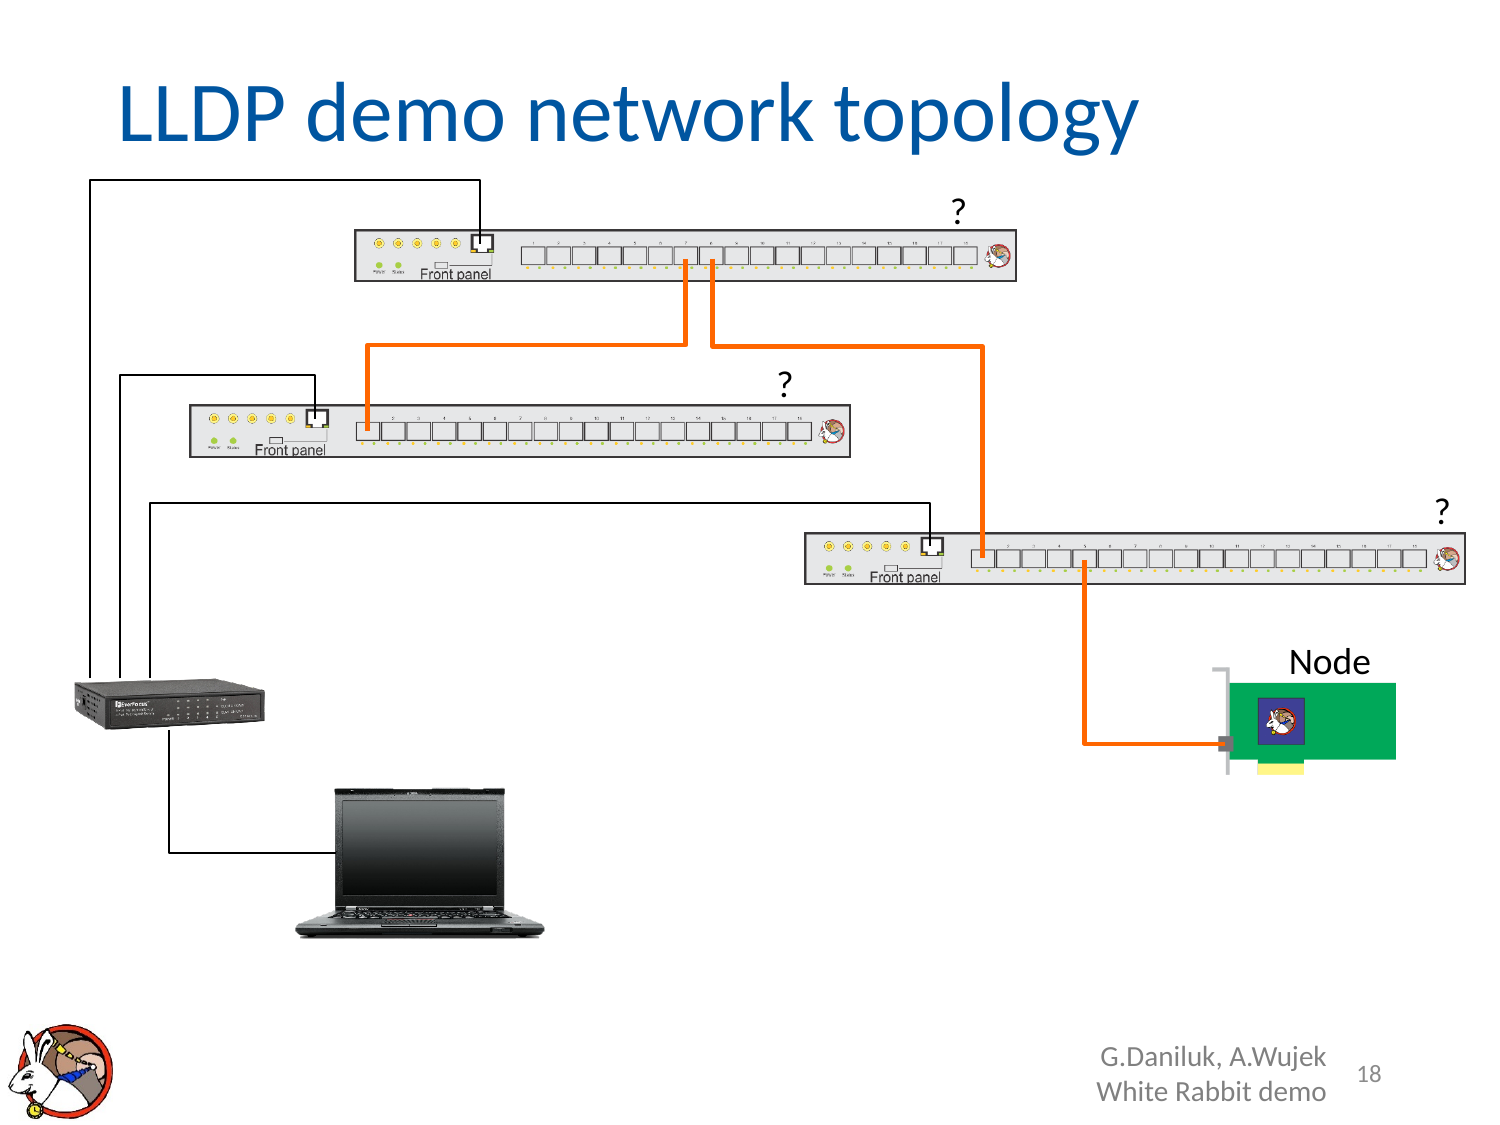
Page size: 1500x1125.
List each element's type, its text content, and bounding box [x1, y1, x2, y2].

picture [74, 678, 265, 730]
picture [804, 532, 1466, 585]
picture [7, 1024, 113, 1121]
picture [290, 766, 549, 960]
text_box ? [761, 352, 851, 413]
text_box Node [1273, 629, 1387, 690]
picture [354, 229, 1017, 283]
text_box ? [1376, 479, 1466, 532]
picture [1212, 667, 1396, 775]
text_box ? [934, 179, 1021, 240]
picture [189, 404, 851, 458]
text_box LLDP demo network topology [103, 59, 1397, 169]
